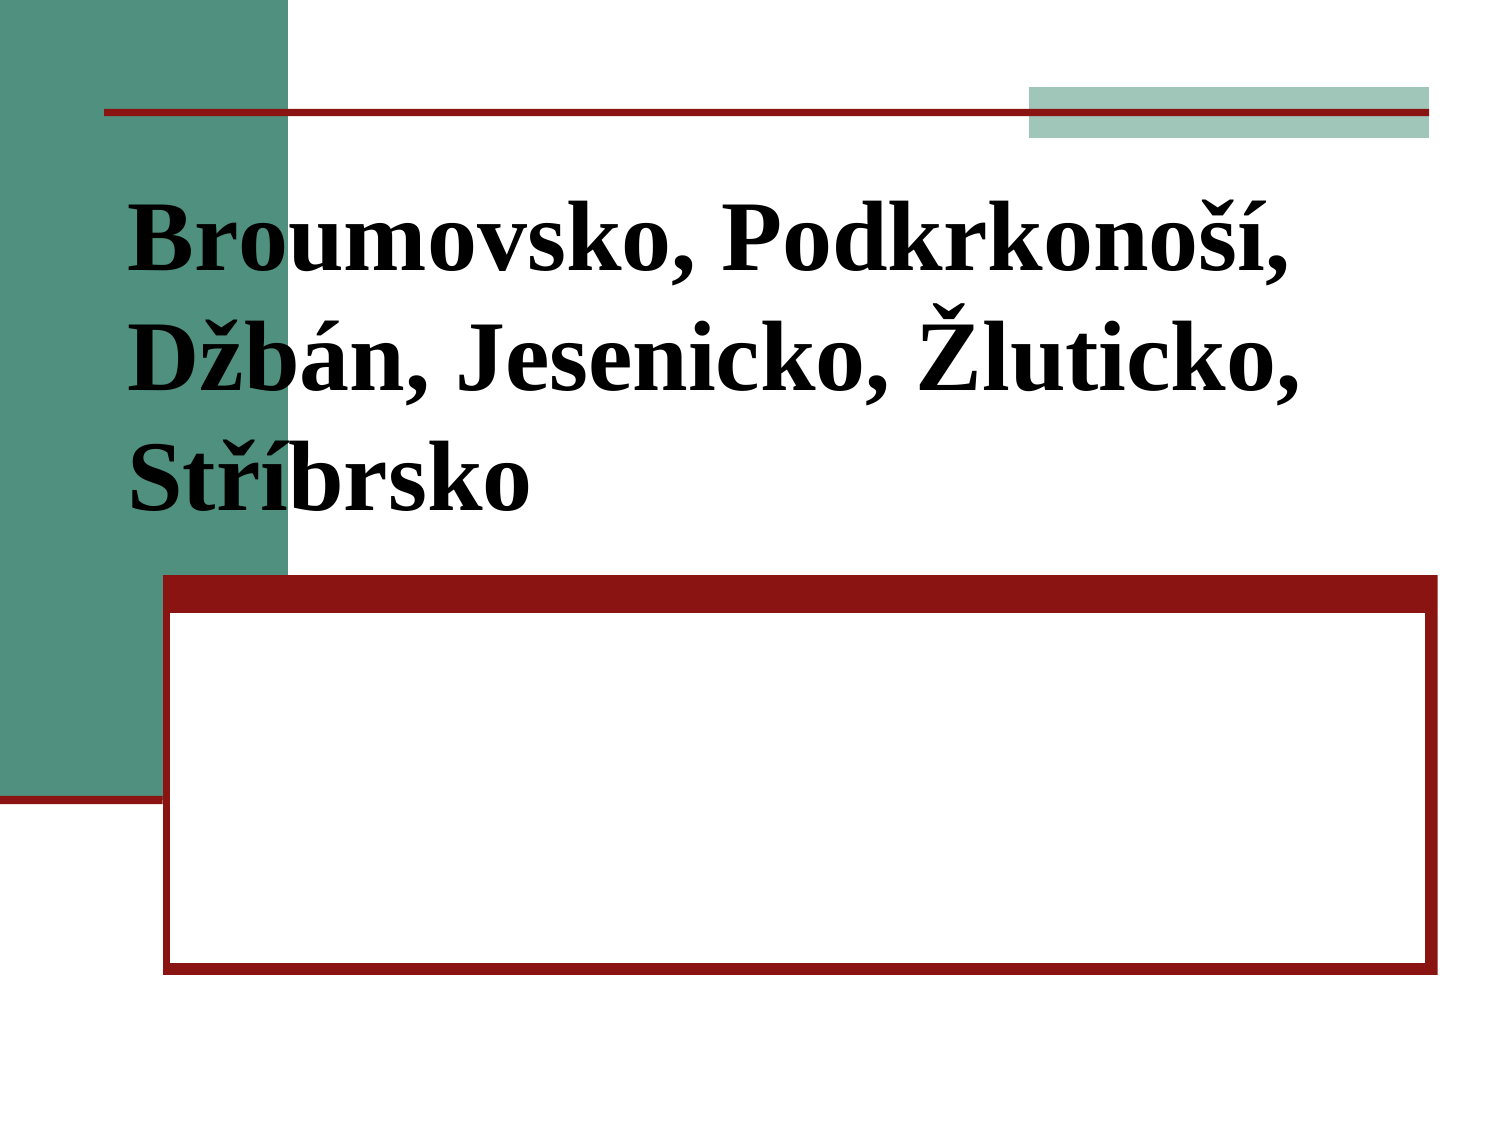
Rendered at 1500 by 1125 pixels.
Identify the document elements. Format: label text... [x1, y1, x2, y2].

title Broumovsko, Podkrkonoší, Džbán, Jesenicko, Žluticko, Stříbrsko [112, 162, 1463, 539]
